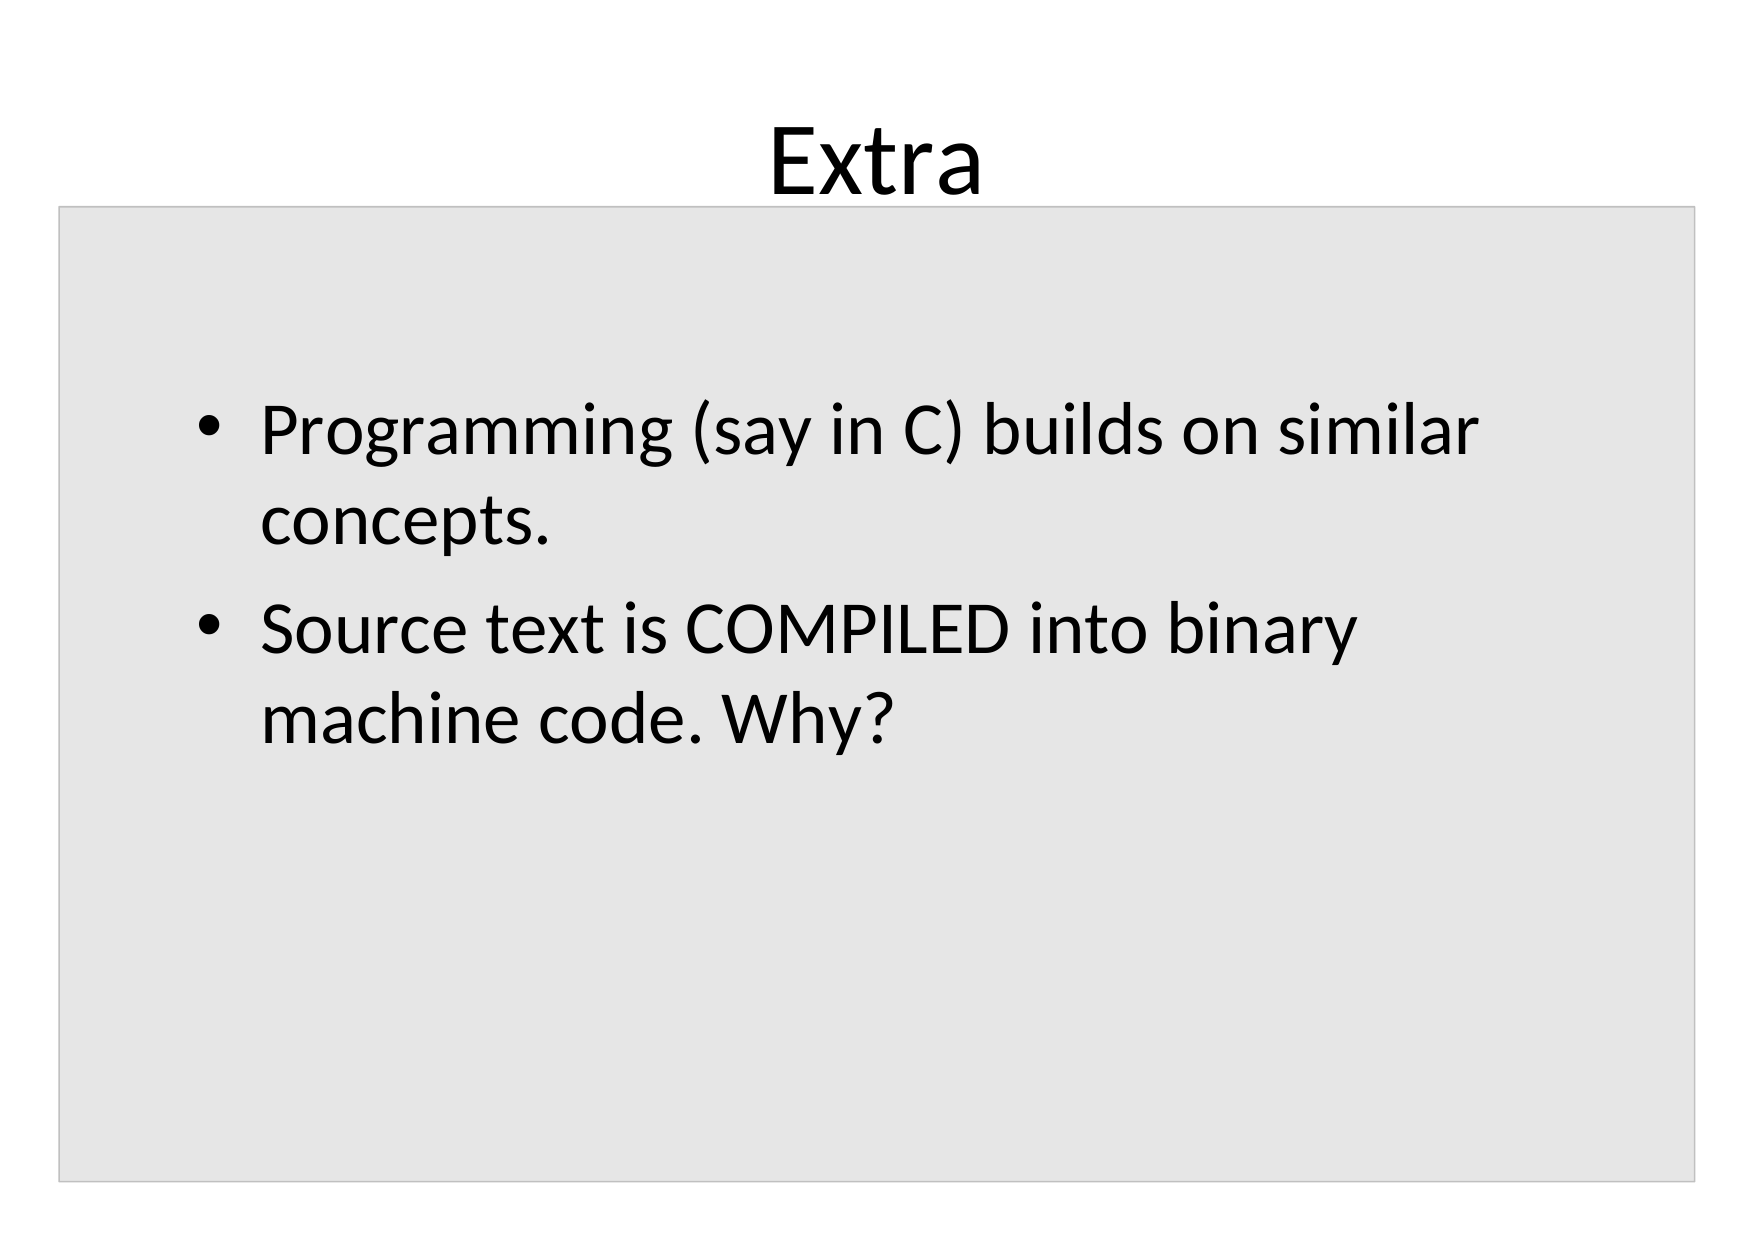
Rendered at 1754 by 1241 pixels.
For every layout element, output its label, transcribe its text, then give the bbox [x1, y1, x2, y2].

text_box [59, 206, 1695, 1182]
list Programming (say in C) builds on similar concepts. Source text is COMPILED into binary machine code. Why? [179, 371, 1576, 1006]
title Extra [87, 49, 1666, 257]
